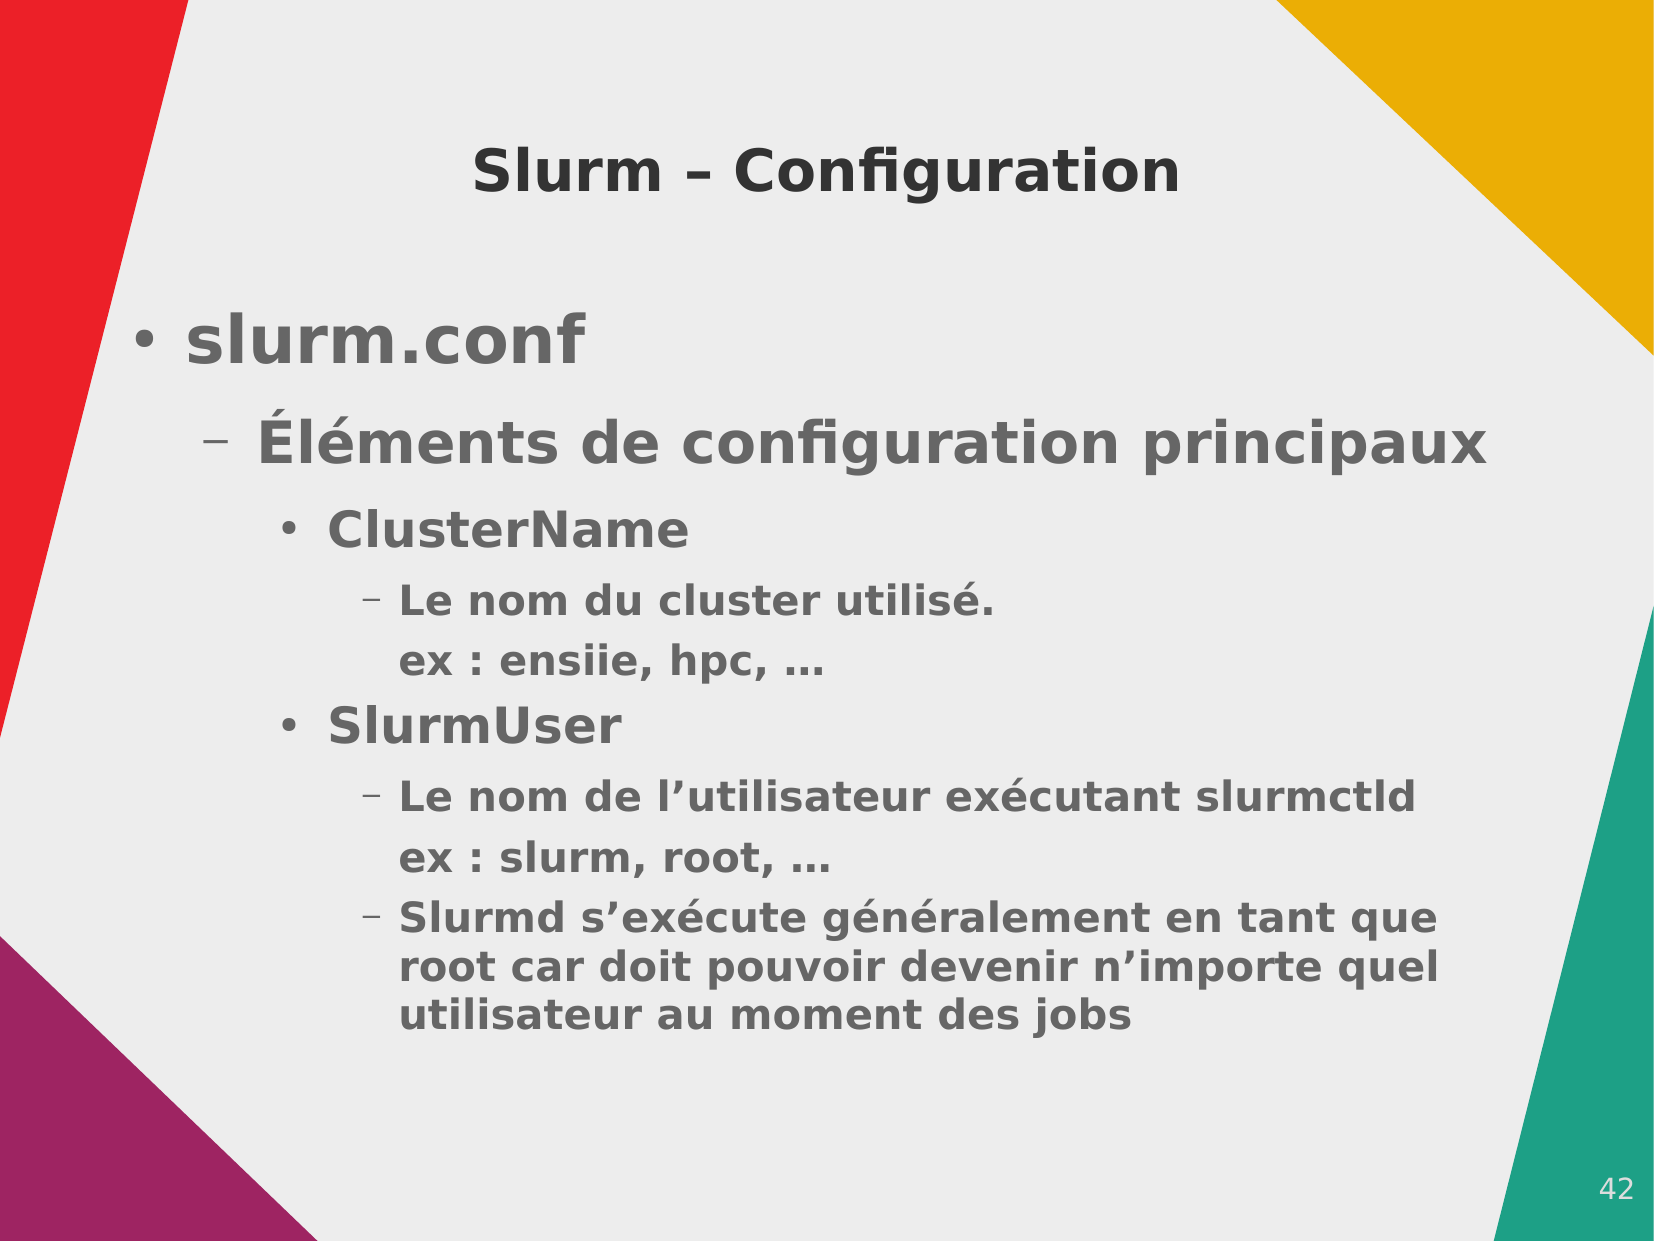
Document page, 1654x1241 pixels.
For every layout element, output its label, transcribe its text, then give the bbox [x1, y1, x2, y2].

title Slurm – Configuration [114, 73, 1539, 271]
list slurm.conf Éléments de configuration principaux ClusterName Le nom du cluster utilisé. ex : ensiie, hpc, … SlurmUser Le nom de l’utilisateur exécutant slurmctld ex : slurm, root, … Slurmd s’exécute généralement en tant que root car doit pouvoir devenir n’importe quel utilisateur au moment des jobs [114, 302, 1539, 1217]
